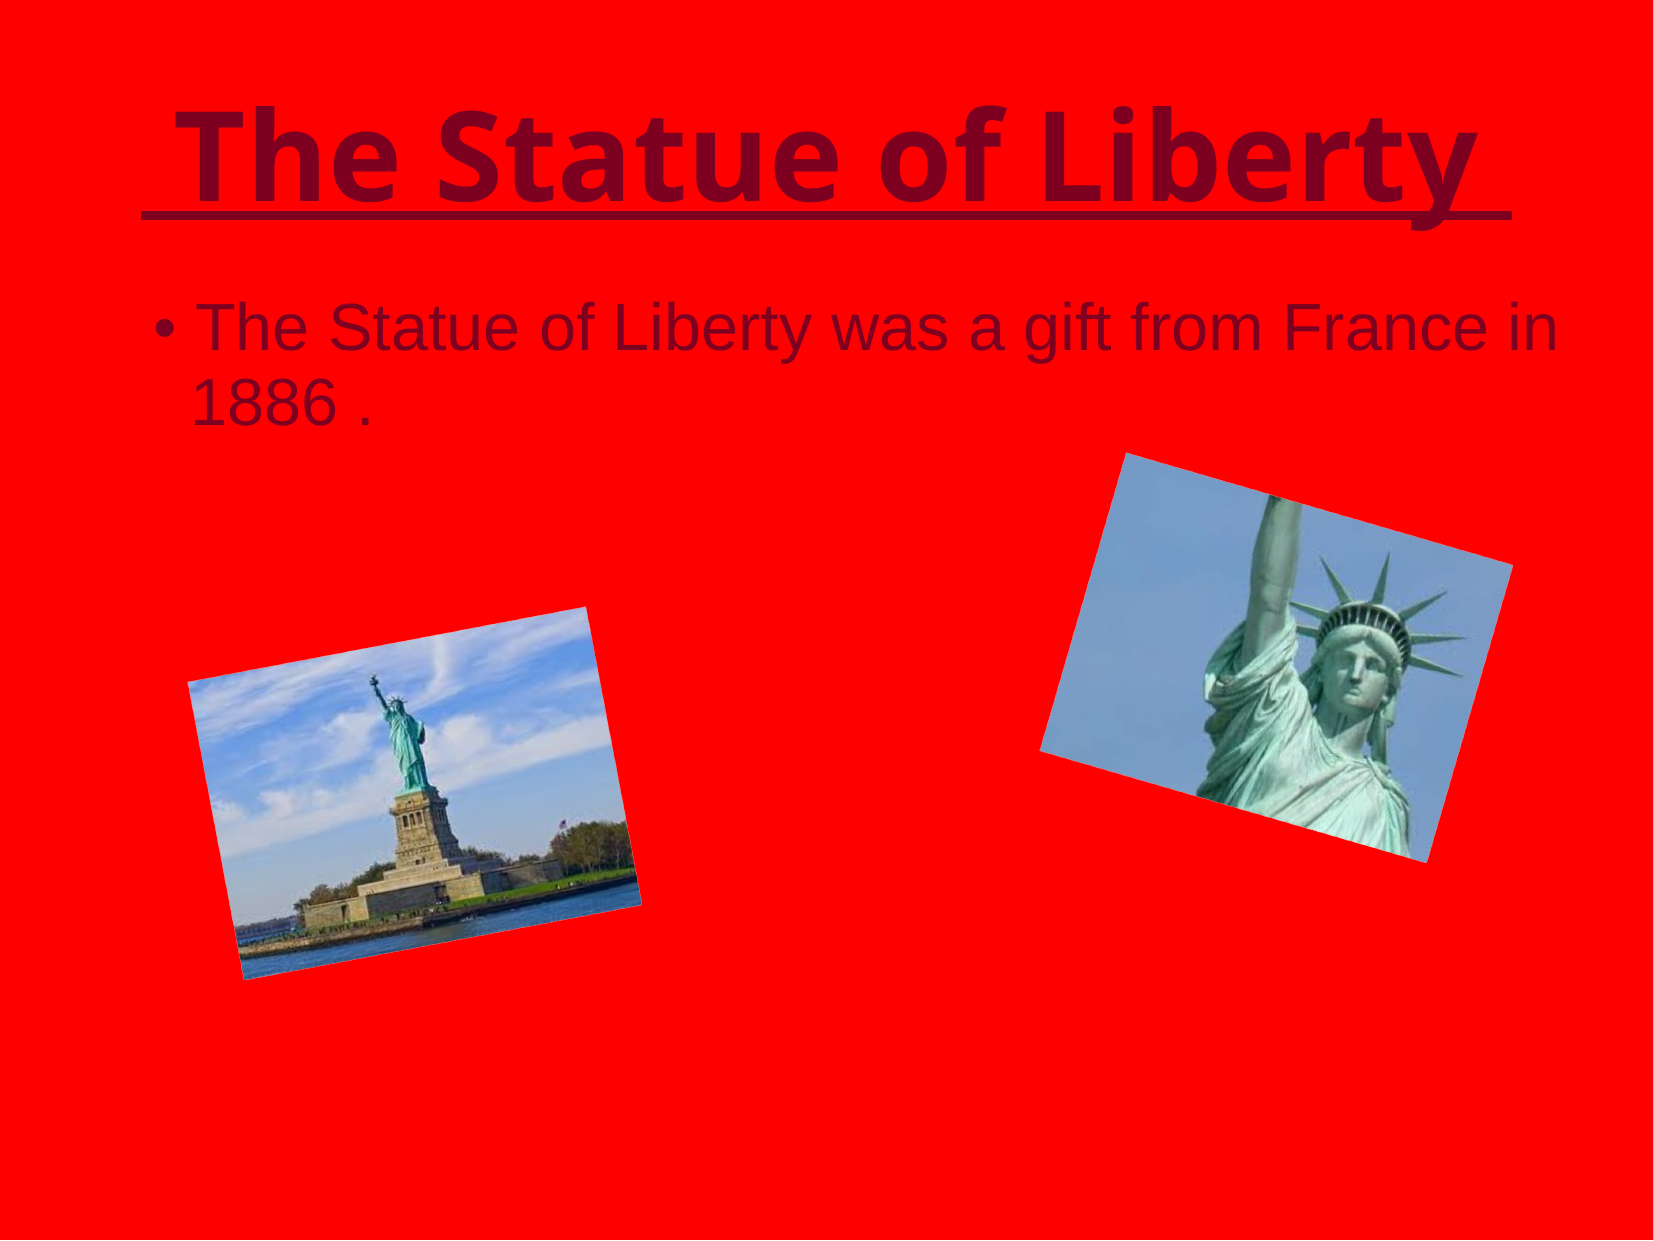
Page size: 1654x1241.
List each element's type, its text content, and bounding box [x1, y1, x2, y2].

list • The Statue of Liberty was a gift from France in 1886 . [82, 290, 1571, 1109]
picture [1039, 452, 1513, 863]
picture [187, 606, 642, 980]
title The Statue of Liberty [82, 49, 1571, 257]
